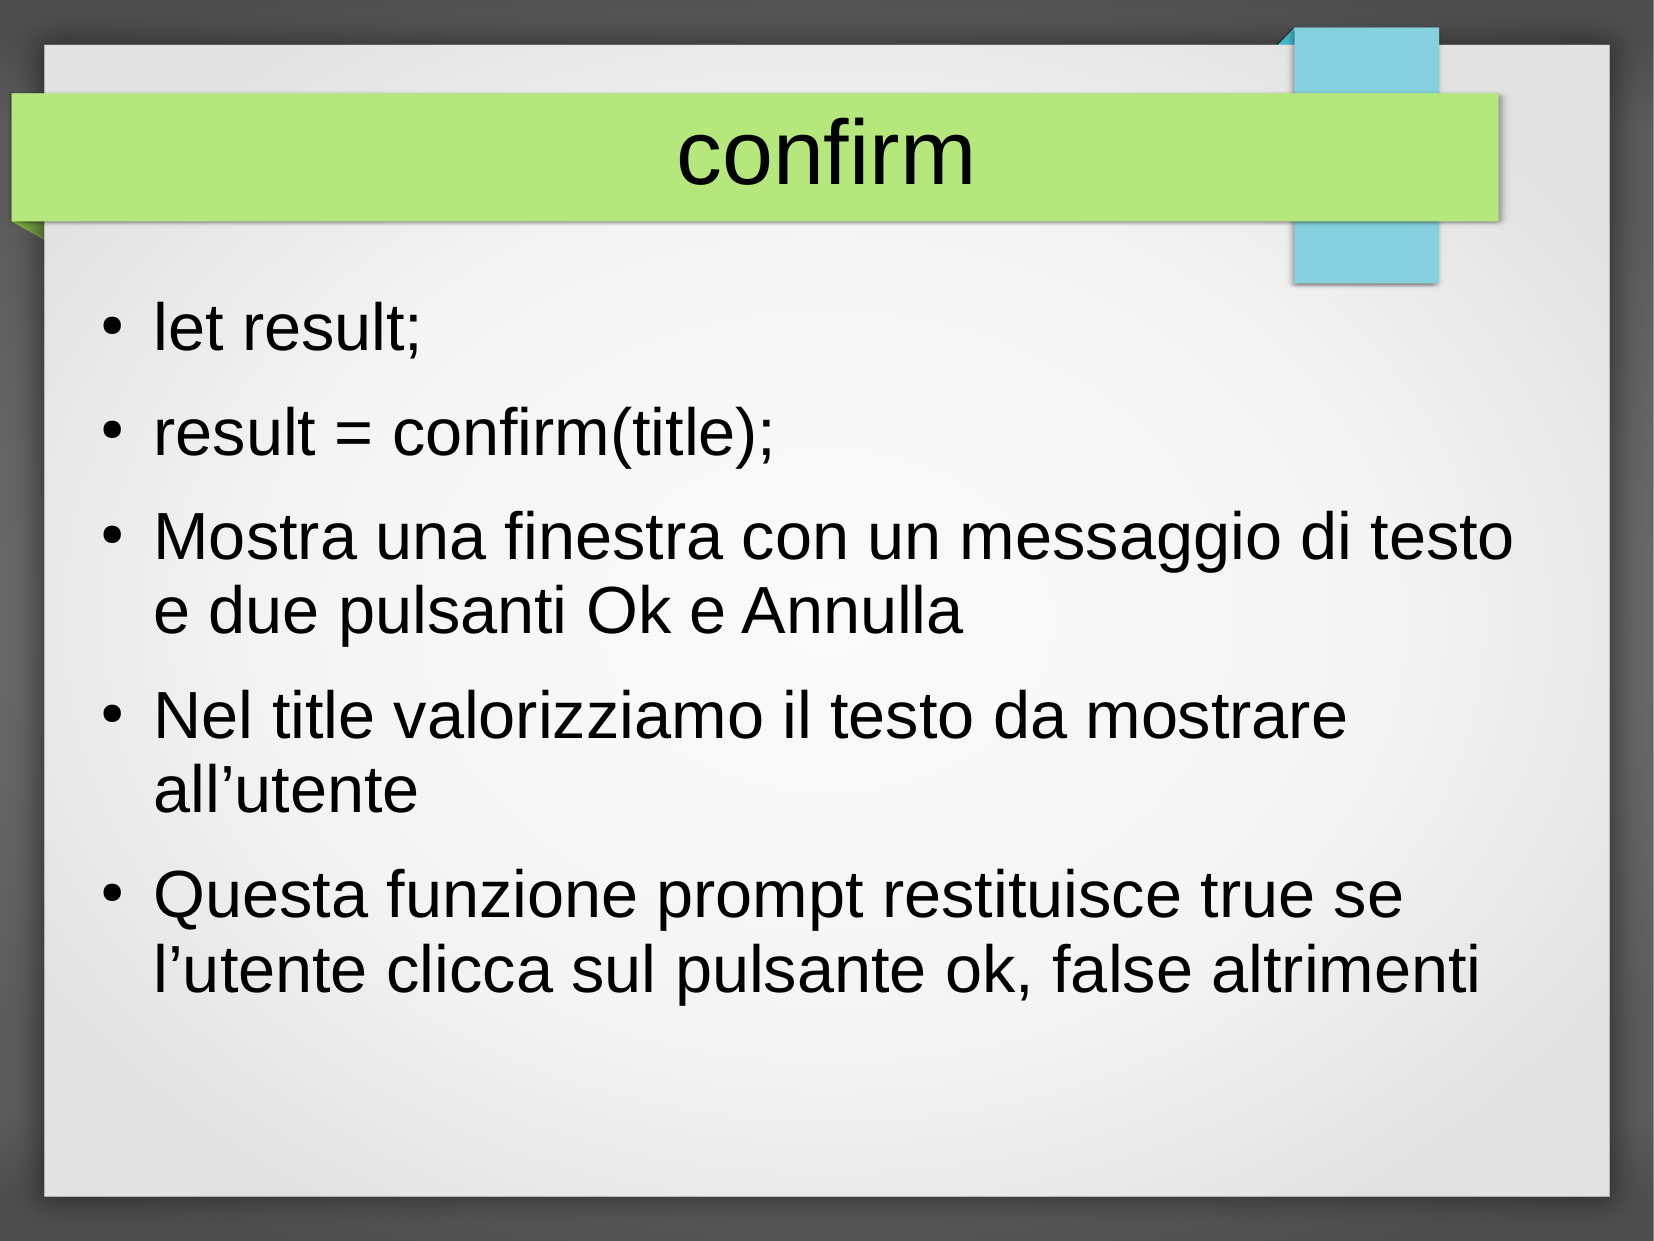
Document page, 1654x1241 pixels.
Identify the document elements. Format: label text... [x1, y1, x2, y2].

title confirm [82, 49, 1571, 257]
picture [0, 0, 1654, 1241]
list let result; result = confirm(title); Mostra una finestra con un messaggio di testo e due pulsanti Ok e Annulla Nel title valorizziamo il testo da mostrare all’utente Questa funzione prompt restituisce true se l’utente clicca sul pulsante ok, false altrimenti [82, 290, 1571, 1229]
